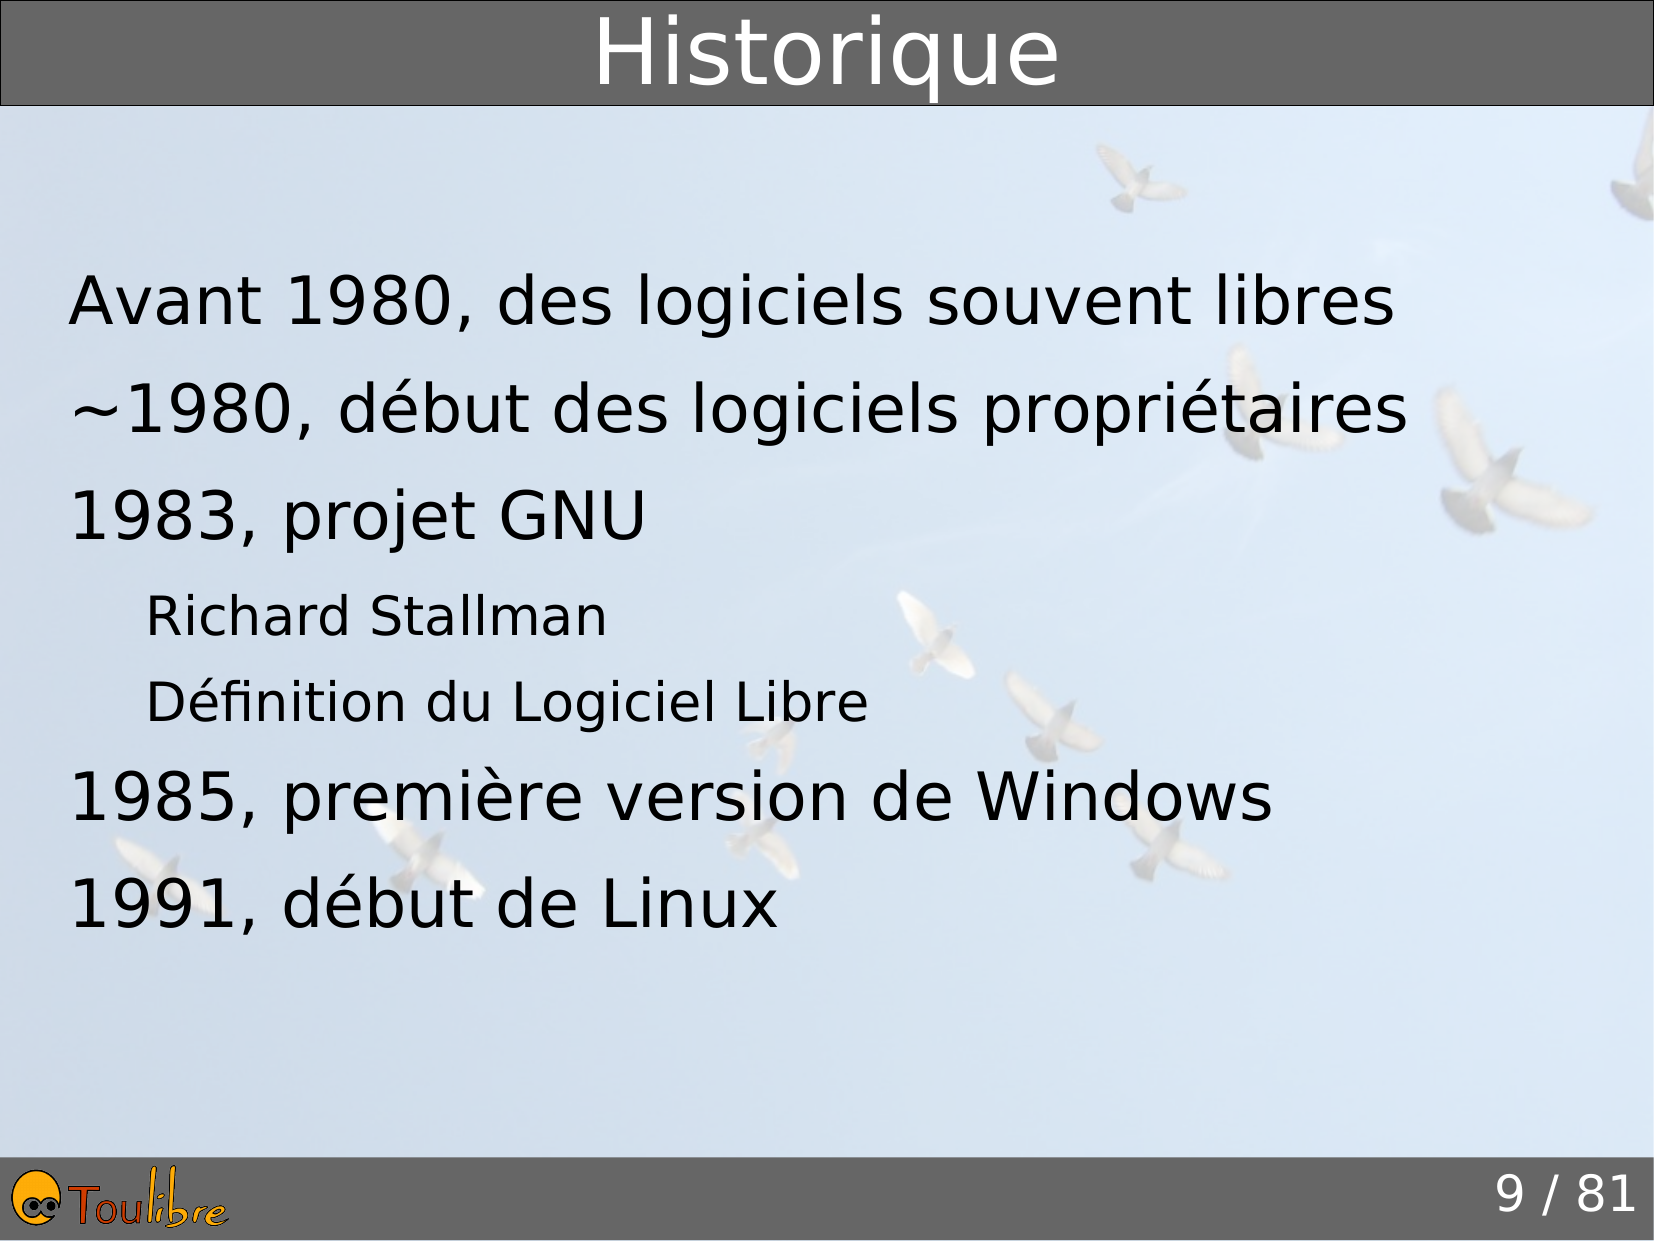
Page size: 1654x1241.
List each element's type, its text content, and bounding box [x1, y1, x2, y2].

title Historique [0, 0, 1654, 107]
picture [11, 1165, 229, 1228]
list Avant 1980, des logiciels souvent libres ~1980, début des logiciels propriétaires 1983, projet GNU Richard Stallman Définition du Logiciel Libre 1985, première version de Windows 1991, début de Linux [51, 263, 1612, 975]
